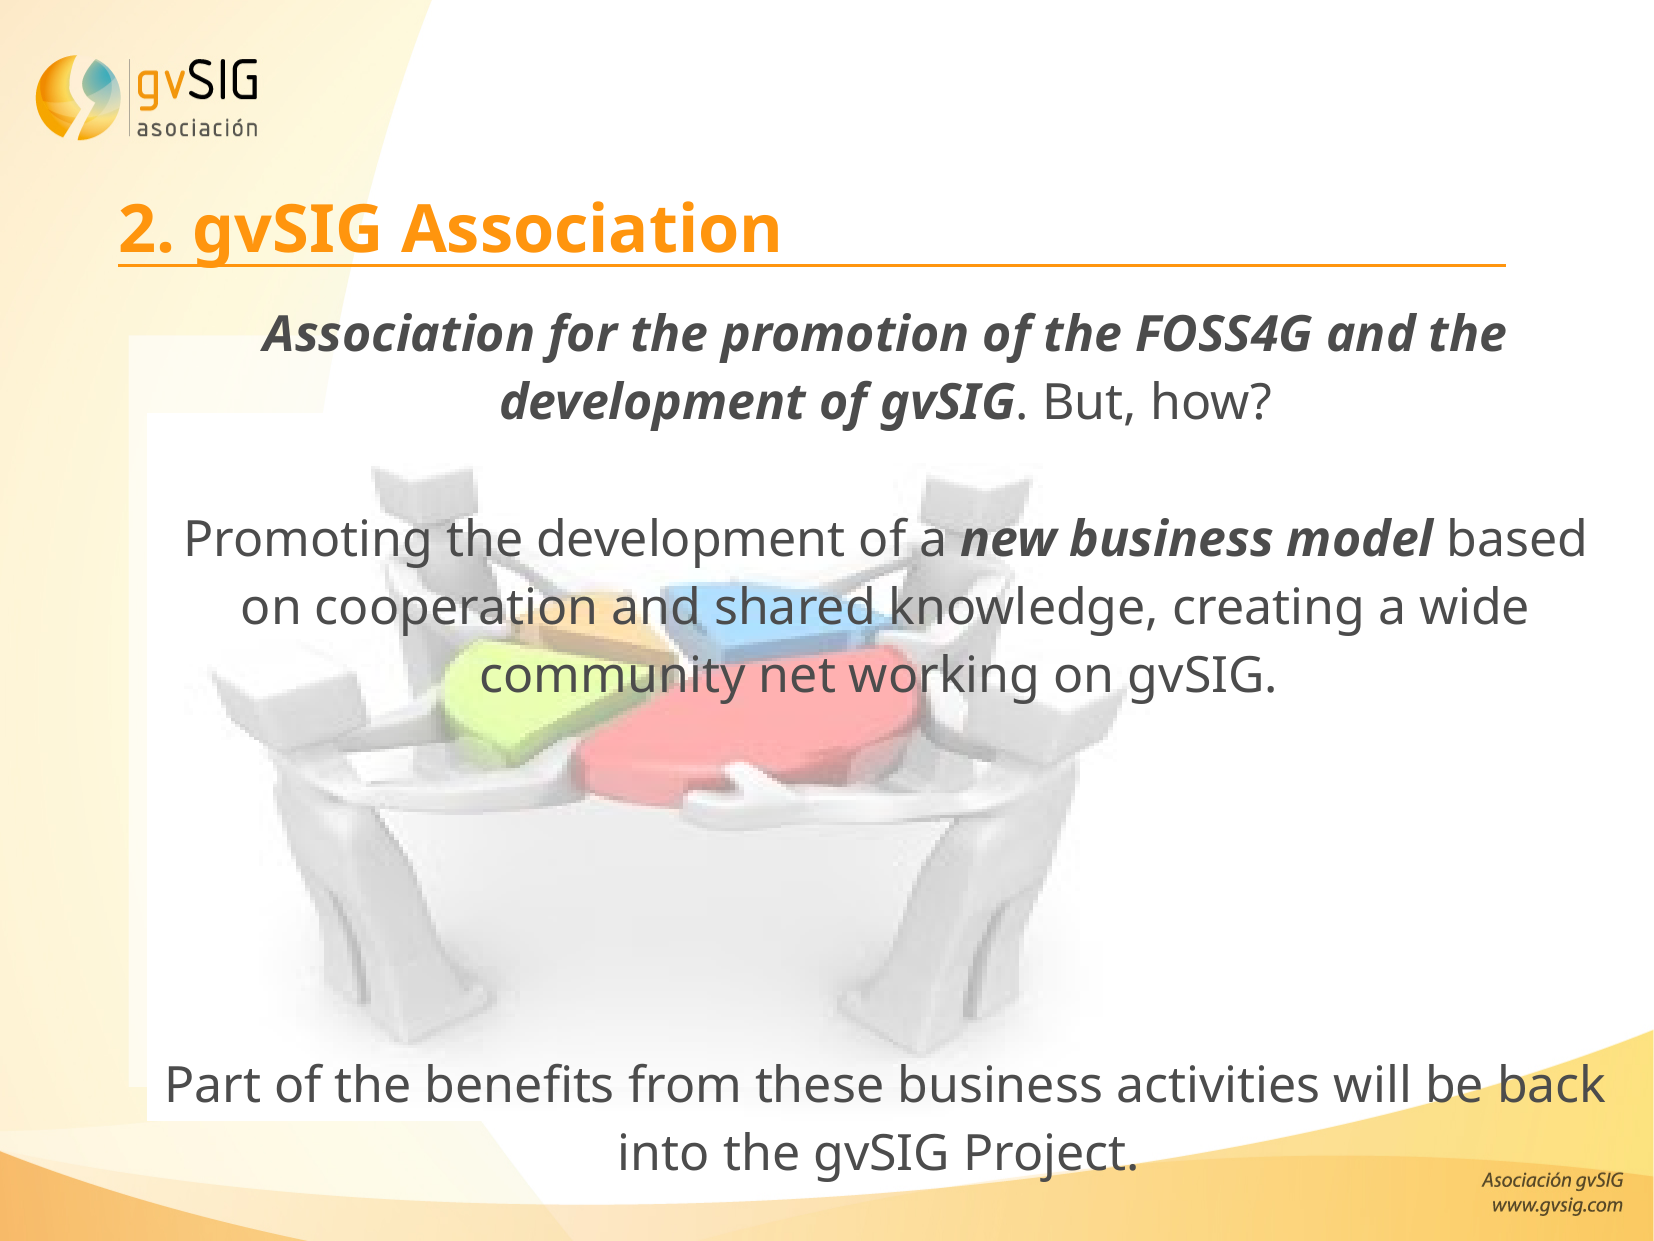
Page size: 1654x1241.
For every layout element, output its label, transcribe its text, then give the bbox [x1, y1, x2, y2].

text_box [992, 335, 1002, 345]
title 2. gvSIG Association [118, 177, 1607, 276]
title Association for the promotion of the FOSS4G and the development of gvSIG. But, how? Promoting the development of a new business model based on cooperation and shared knowledge, creating a wide community net working on gvSIG. Part of the benefits from these business activities will be back into the gvSIG Project. [147, 361, 1625, 1123]
text_box [420, 335, 429, 345]
text_box [731, 335, 741, 346]
text_box [128, 335, 553, 1087]
text_box [727, 335, 1017, 361]
text_box [352, 335, 362, 345]
text_box [855, 335, 865, 345]
text_box [781, 335, 791, 345]
text_box [554, 335, 725, 361]
text_box [1018, 335, 1267, 361]
picture [0, 0, 1654, 1241]
text_box [920, 335, 930, 345]
text_box [485, 335, 495, 345]
text_box [576, 335, 586, 345]
text_box [1172, 335, 1187, 345]
